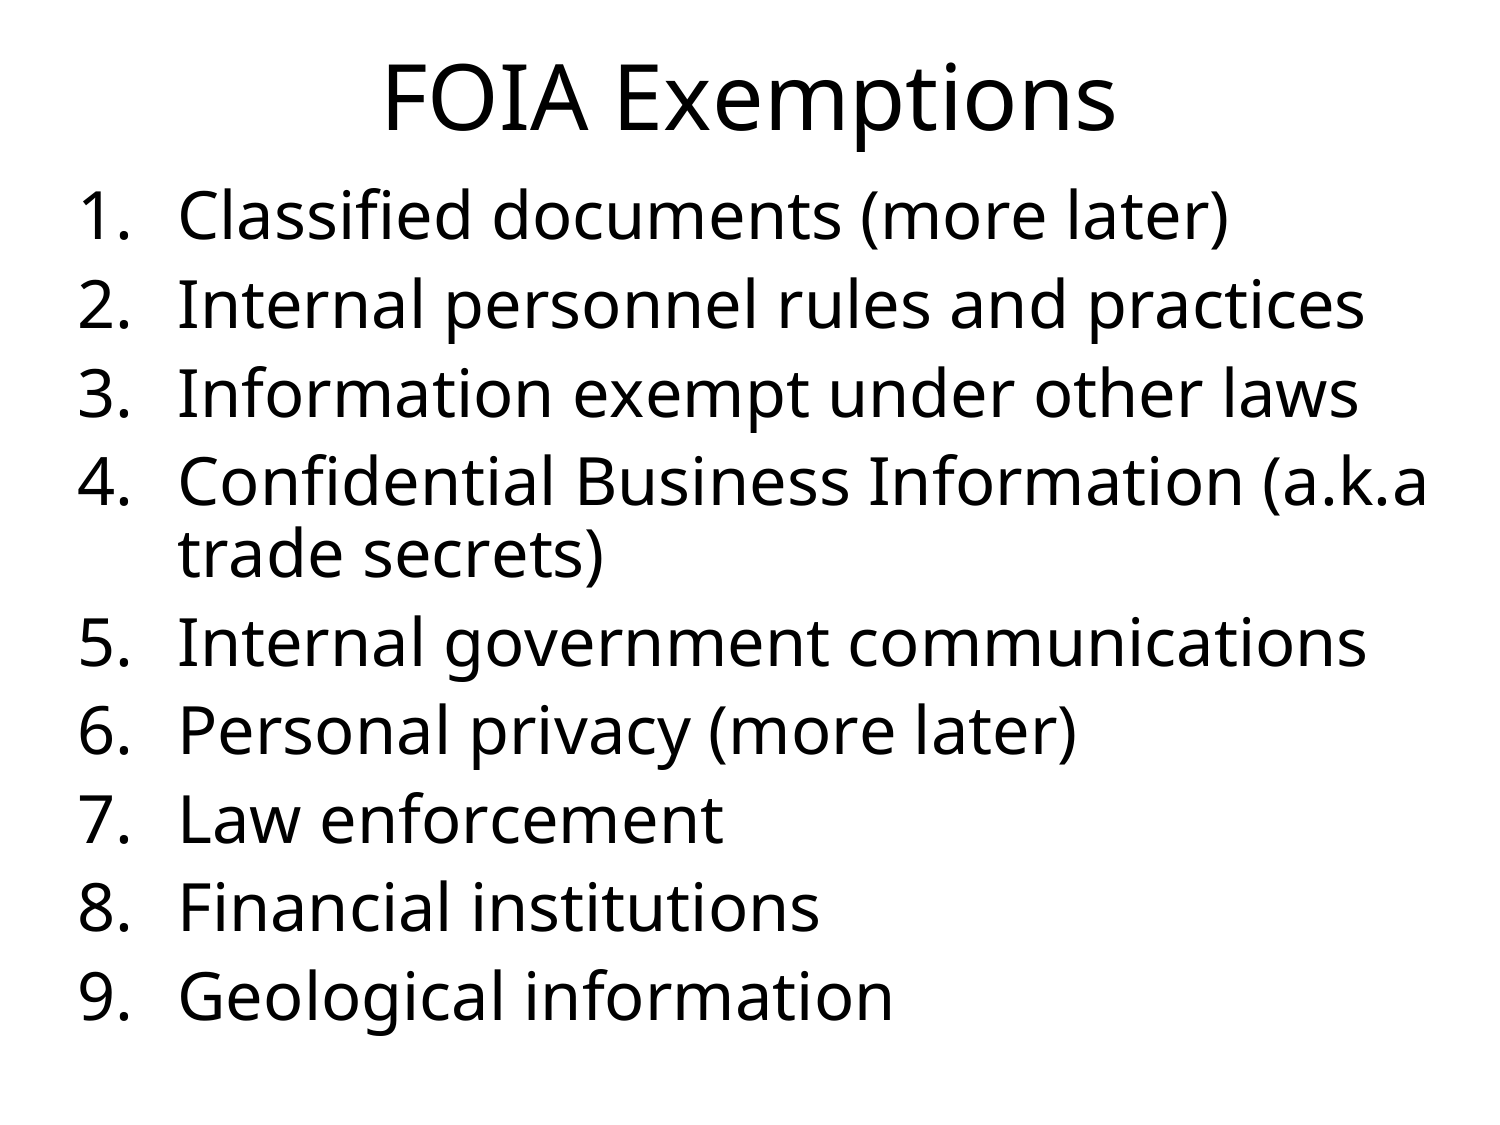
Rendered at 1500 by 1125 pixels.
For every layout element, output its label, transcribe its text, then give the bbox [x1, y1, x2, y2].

list Classified documents (more later) Internal personnel rules and practices Information exempt under other laws Confidential Business Information (a.k.a trade secrets) Internal government communications Personal privacy (more later) Law enforcement Financial institutions Geological information [62, 174, 1500, 1063]
title FOIA Exemptions [112, 0, 1388, 174]
